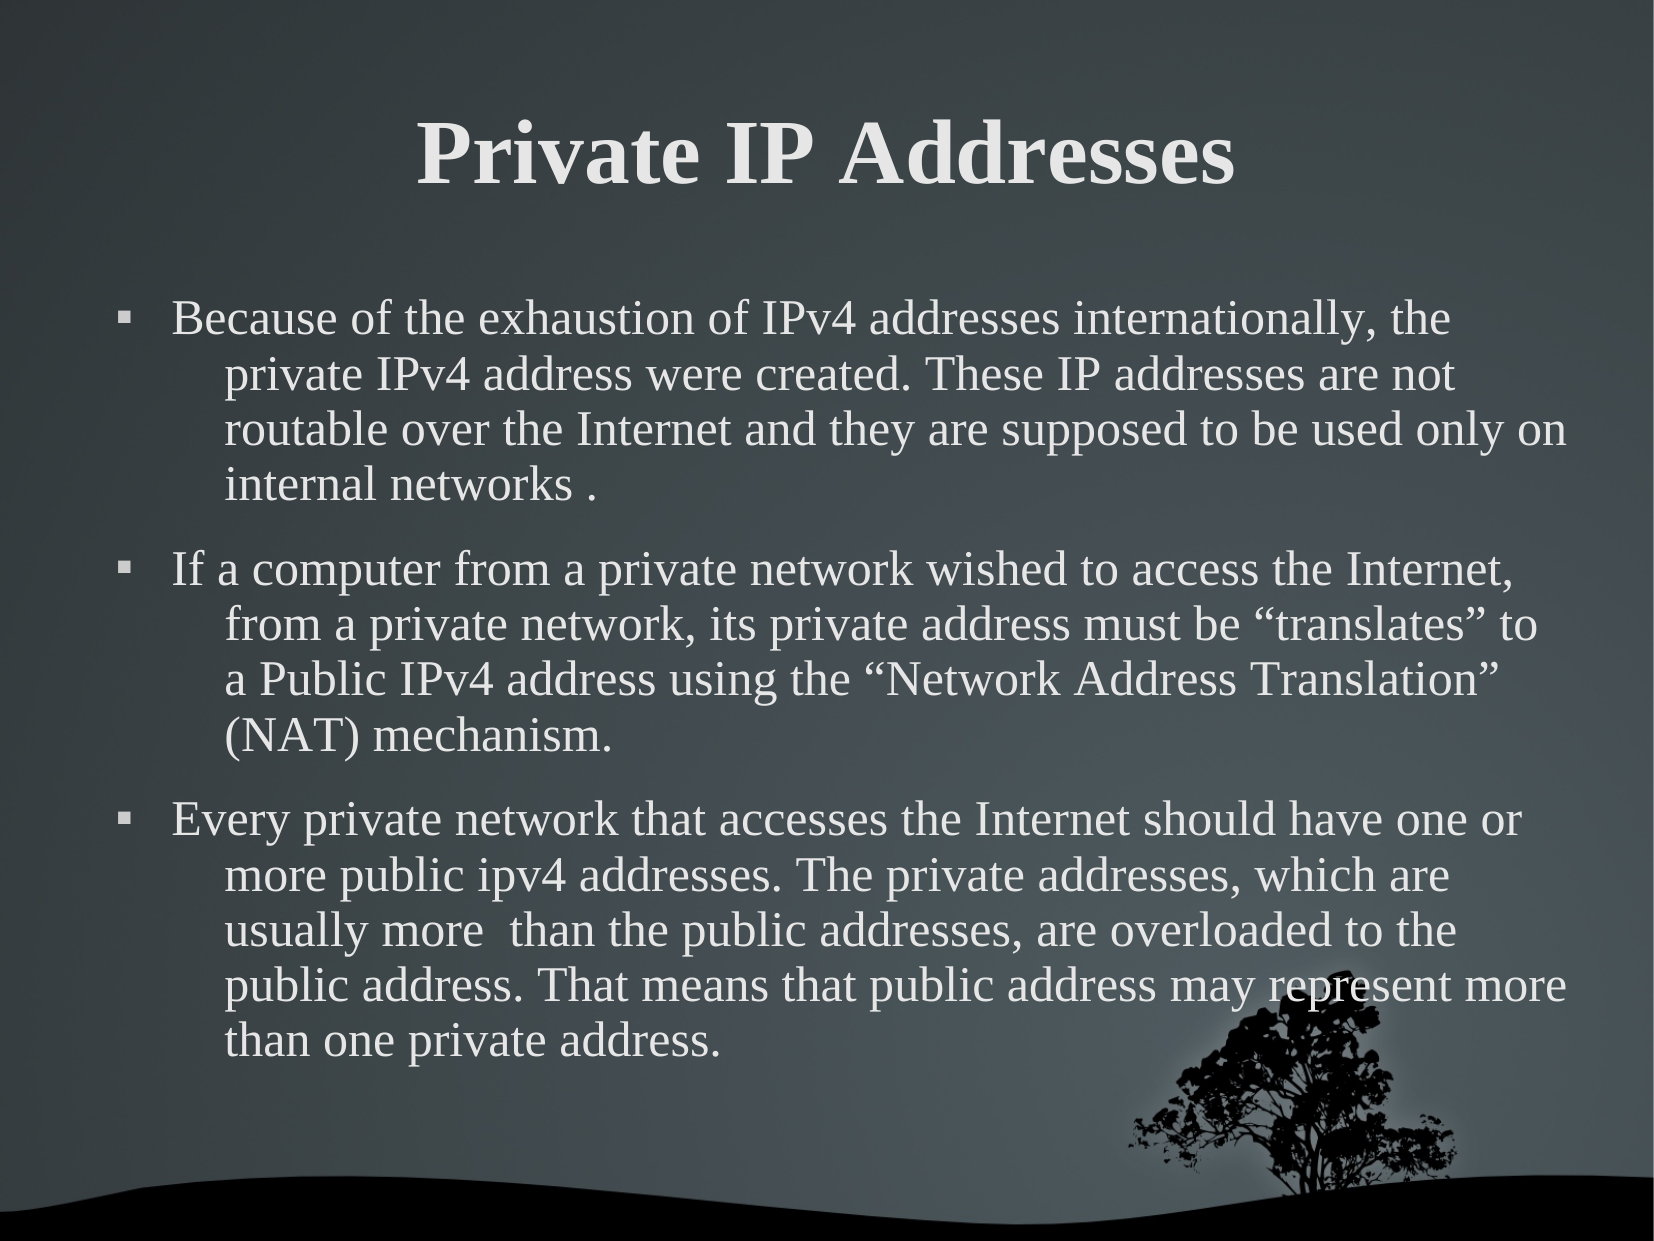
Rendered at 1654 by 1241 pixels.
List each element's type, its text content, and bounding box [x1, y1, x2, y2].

picture [0, 0, 1654, 1241]
title Private IP Addresses [82, 33, 1571, 273]
list Because of the exhaustion of IPv4 addresses internationally, the private IPv4 address were created. These IP addresses are not routable over the Internet and they are supposed to be used only on internal networks . If a computer from a private network wished to access the Internet, from a private network, its private address must be “translates” to a Public IPv4 address using the “Network Address Translation” (NAT) mechanism. Every private network that accesses the Internet should have one or more public ipv4 addresses. The private addresses, which are usually more than the public addresses, are overloaded to the public address. That means that public address may represent more than one private address. [82, 290, 1571, 1196]
